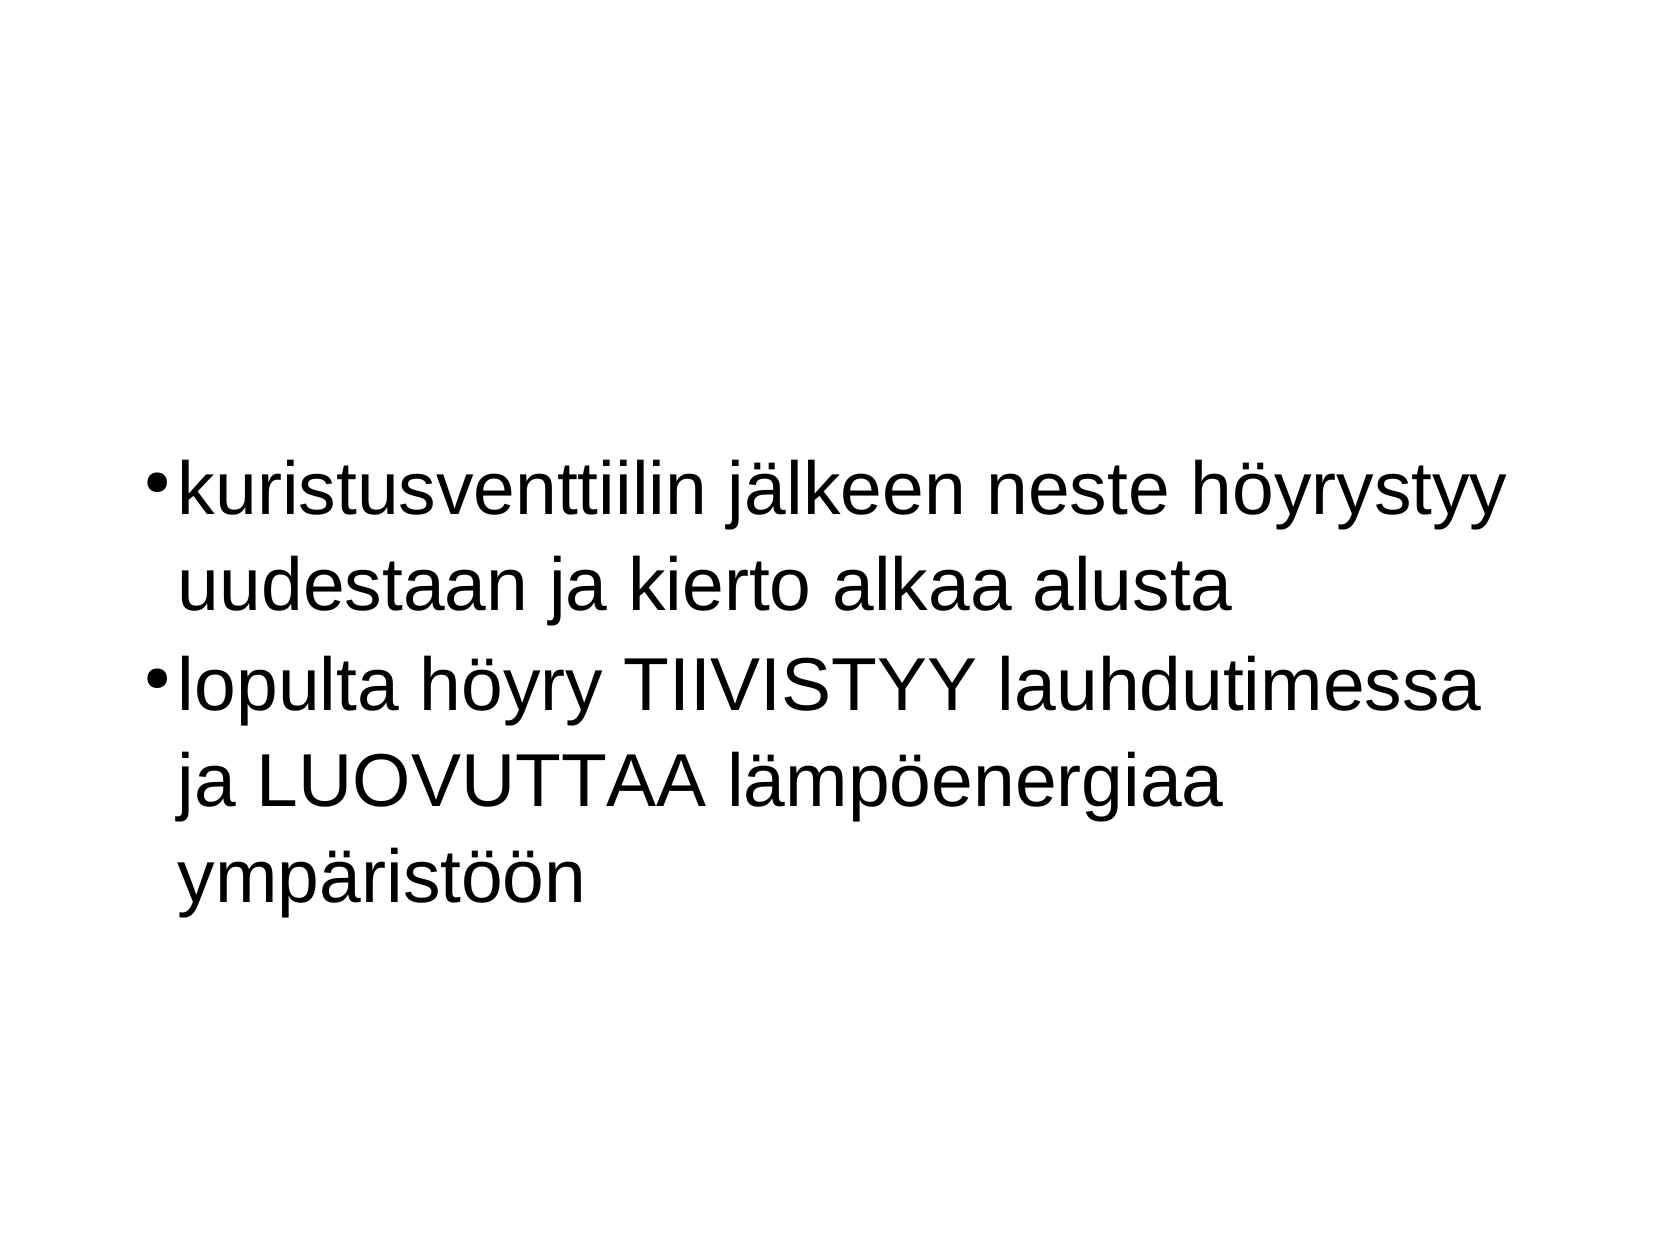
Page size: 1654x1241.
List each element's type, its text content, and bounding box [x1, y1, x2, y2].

text_box kuristusventtiilin jälkeen neste höyrystyy uudestaan ja kierto alkaa alusta lopulta höyry TIIVISTYY lauhdutimessa ja LUOVUTTAA lämpöenergiaa ympäristöön [129, 425, 1556, 925]
